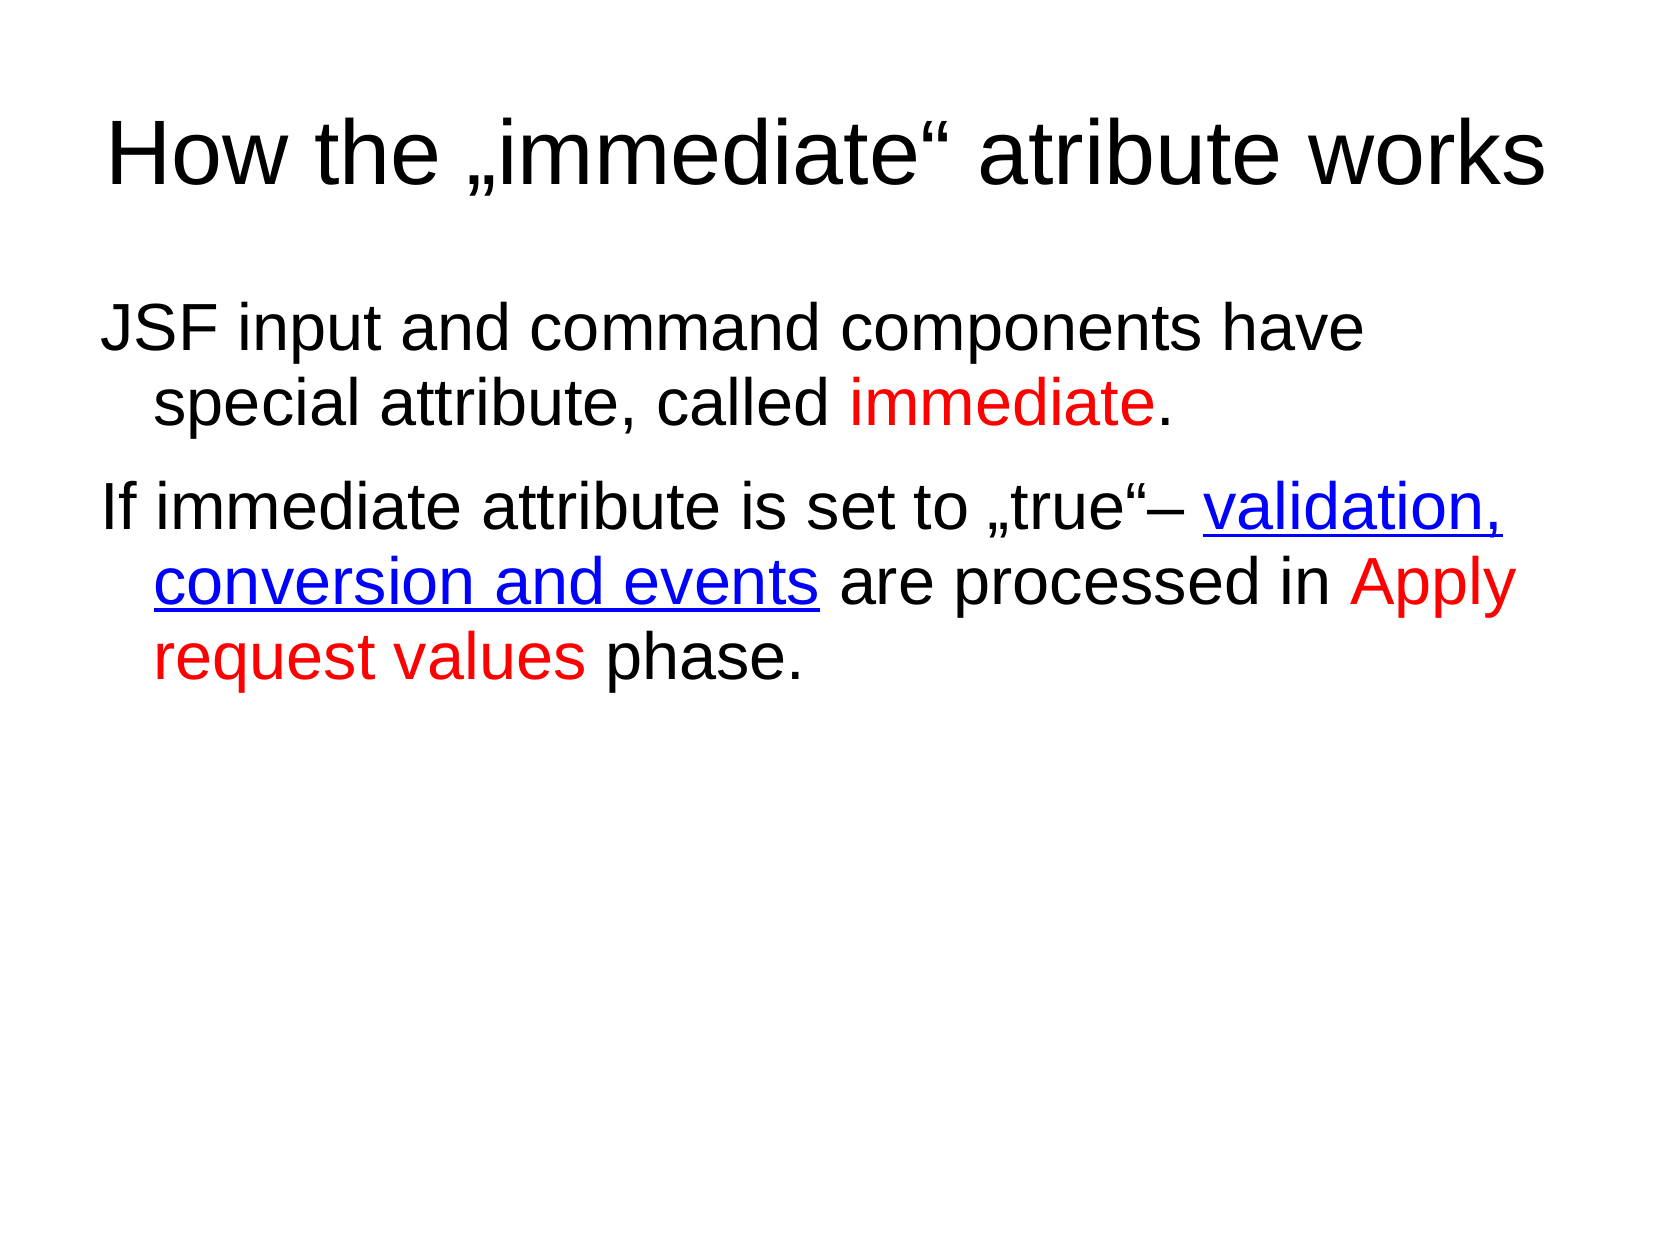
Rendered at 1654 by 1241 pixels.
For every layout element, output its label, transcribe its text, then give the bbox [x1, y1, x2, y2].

list JSF input and command components have special attribute, called immediate. If immediate attribute is set to „true“– validation, conversion and events are processed in Apply request values phase. [82, 290, 1571, 1094]
title How the „immediate“ atribute works [82, 56, 1571, 250]
